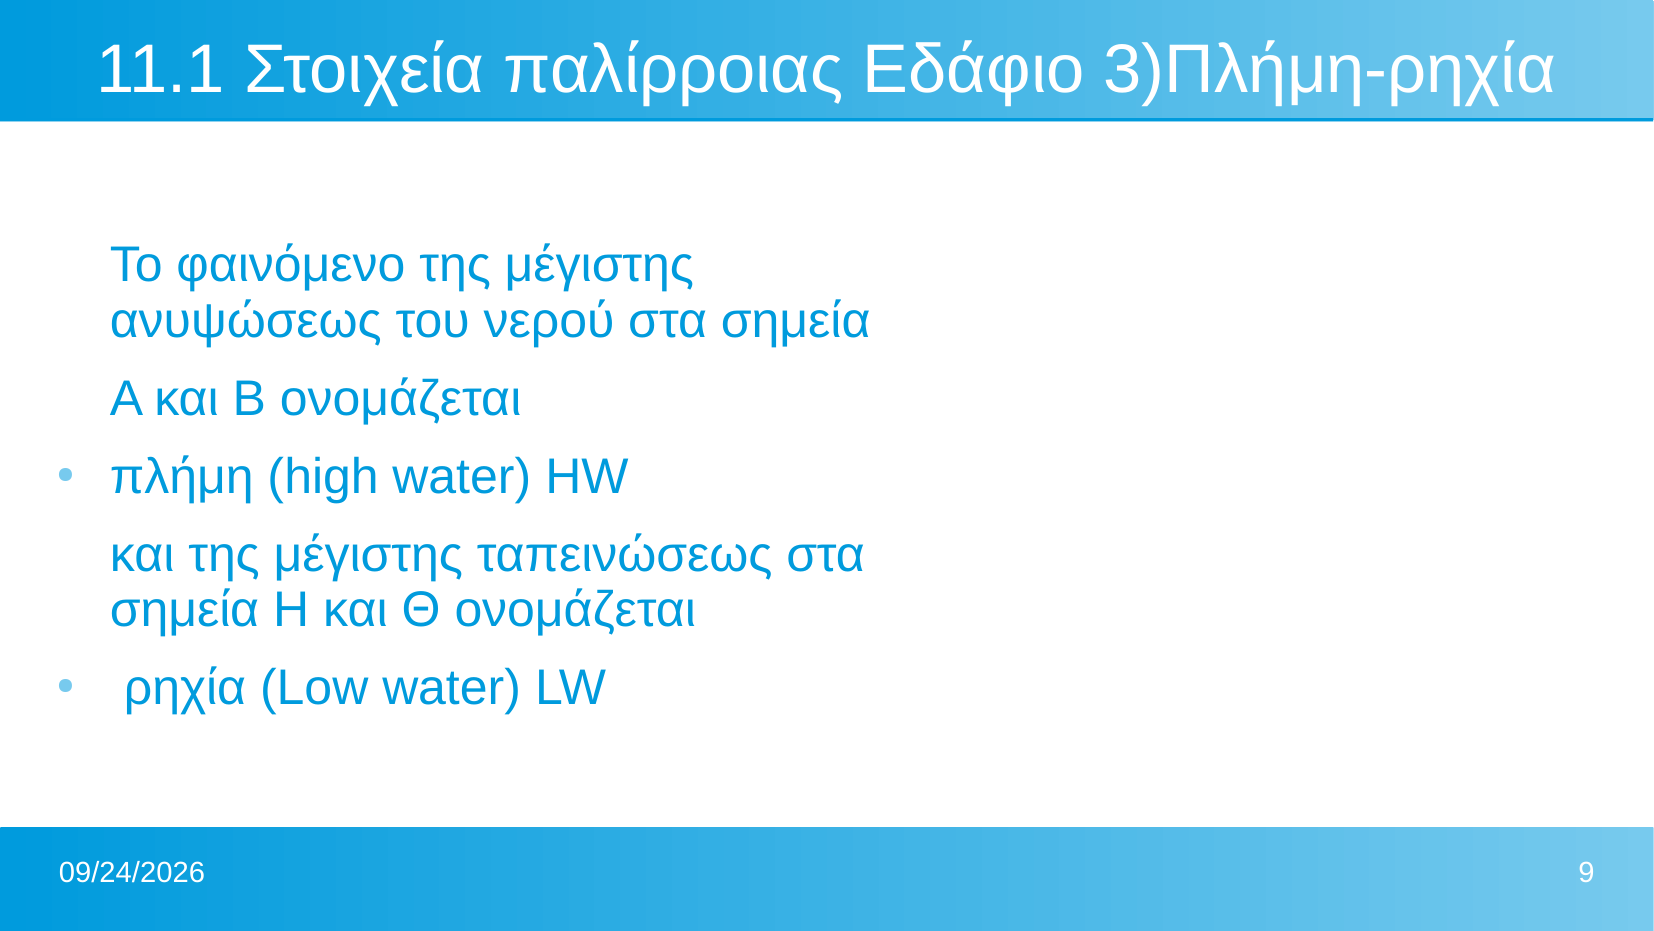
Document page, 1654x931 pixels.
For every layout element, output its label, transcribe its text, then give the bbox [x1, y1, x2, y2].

title 11.1 Στοιχεία παλίρροιας Εδάφιο 3)Πλήμη-ρηχία [59, 29, 1595, 108]
list Το φαινόμενο της μέγιστης ανυψώσεως του νερού στα σημεία Α και Β ονομάζεται πλήμη (high water) ΗW και της μέγιστης ταπεινώσεως στα σημεία Η και Θ ονομάζεται ρηχία (Low water) LW [38, 158, 976, 788]
